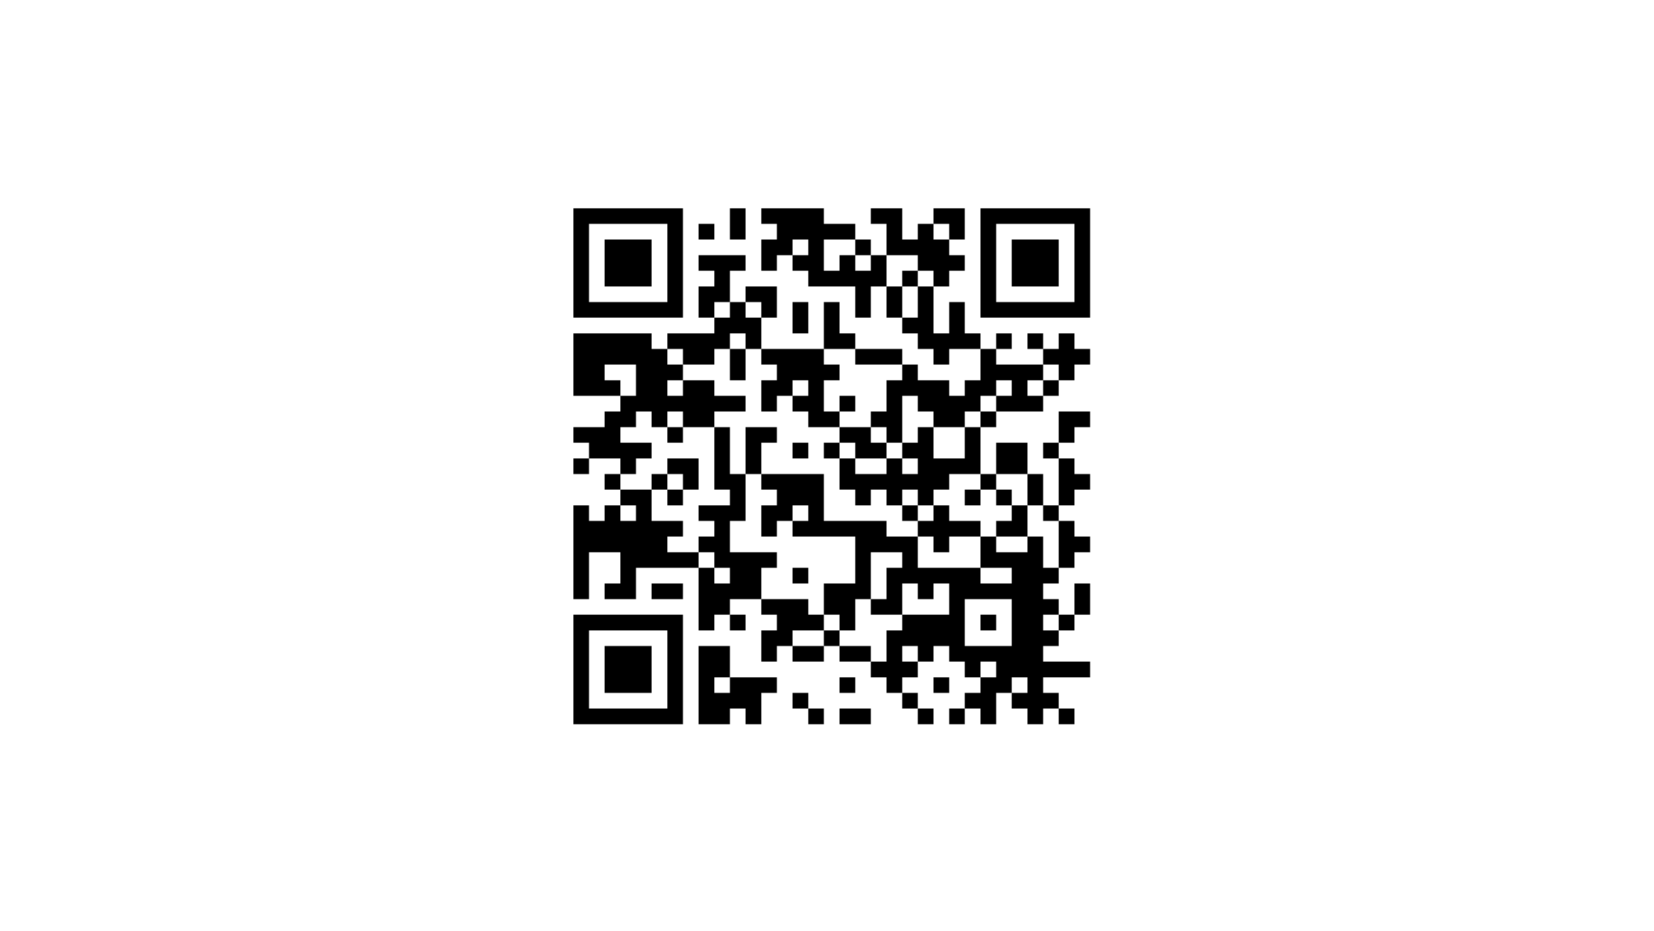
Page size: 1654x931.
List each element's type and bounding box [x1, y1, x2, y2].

picture [511, 146, 1153, 787]
